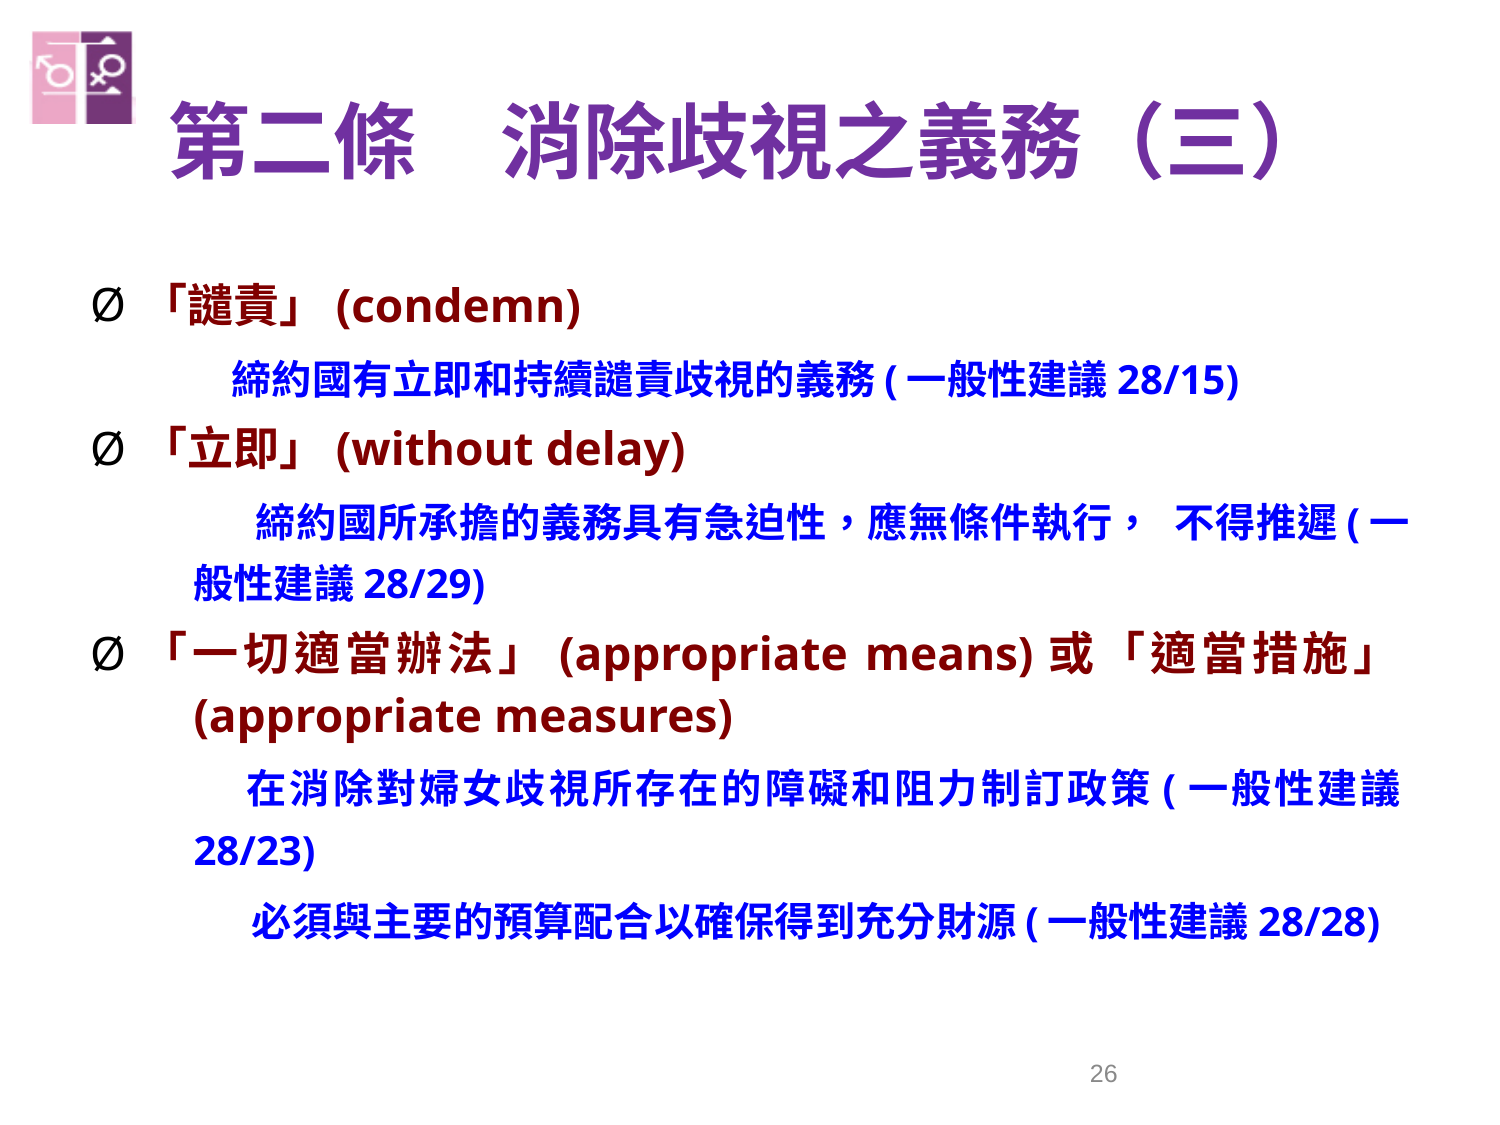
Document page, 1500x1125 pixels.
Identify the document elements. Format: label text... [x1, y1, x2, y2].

list 「譴責」(condemn) 締約國有立即和持續譴責歧視的義務(一般性建議28/15) 「立即」(without delay) 締約國所承擔的義務具有急迫性，應無條件執行， 不得推遲(一般性建議28/29) 「一切適當辦法」(appropriate means)或「適當措施」(appropriate measures) 在消除對婦女歧視所存在的障礙和阻力制訂政策(一般性建議28/23) 必須與主要的預算配合以確保得到充分財源(一般性建議28/28) [75, 262, 1426, 1005]
text_box 26 [1074, 1042, 1426, 1103]
title 第二條 消除歧視之義務（三） [75, 45, 1426, 233]
